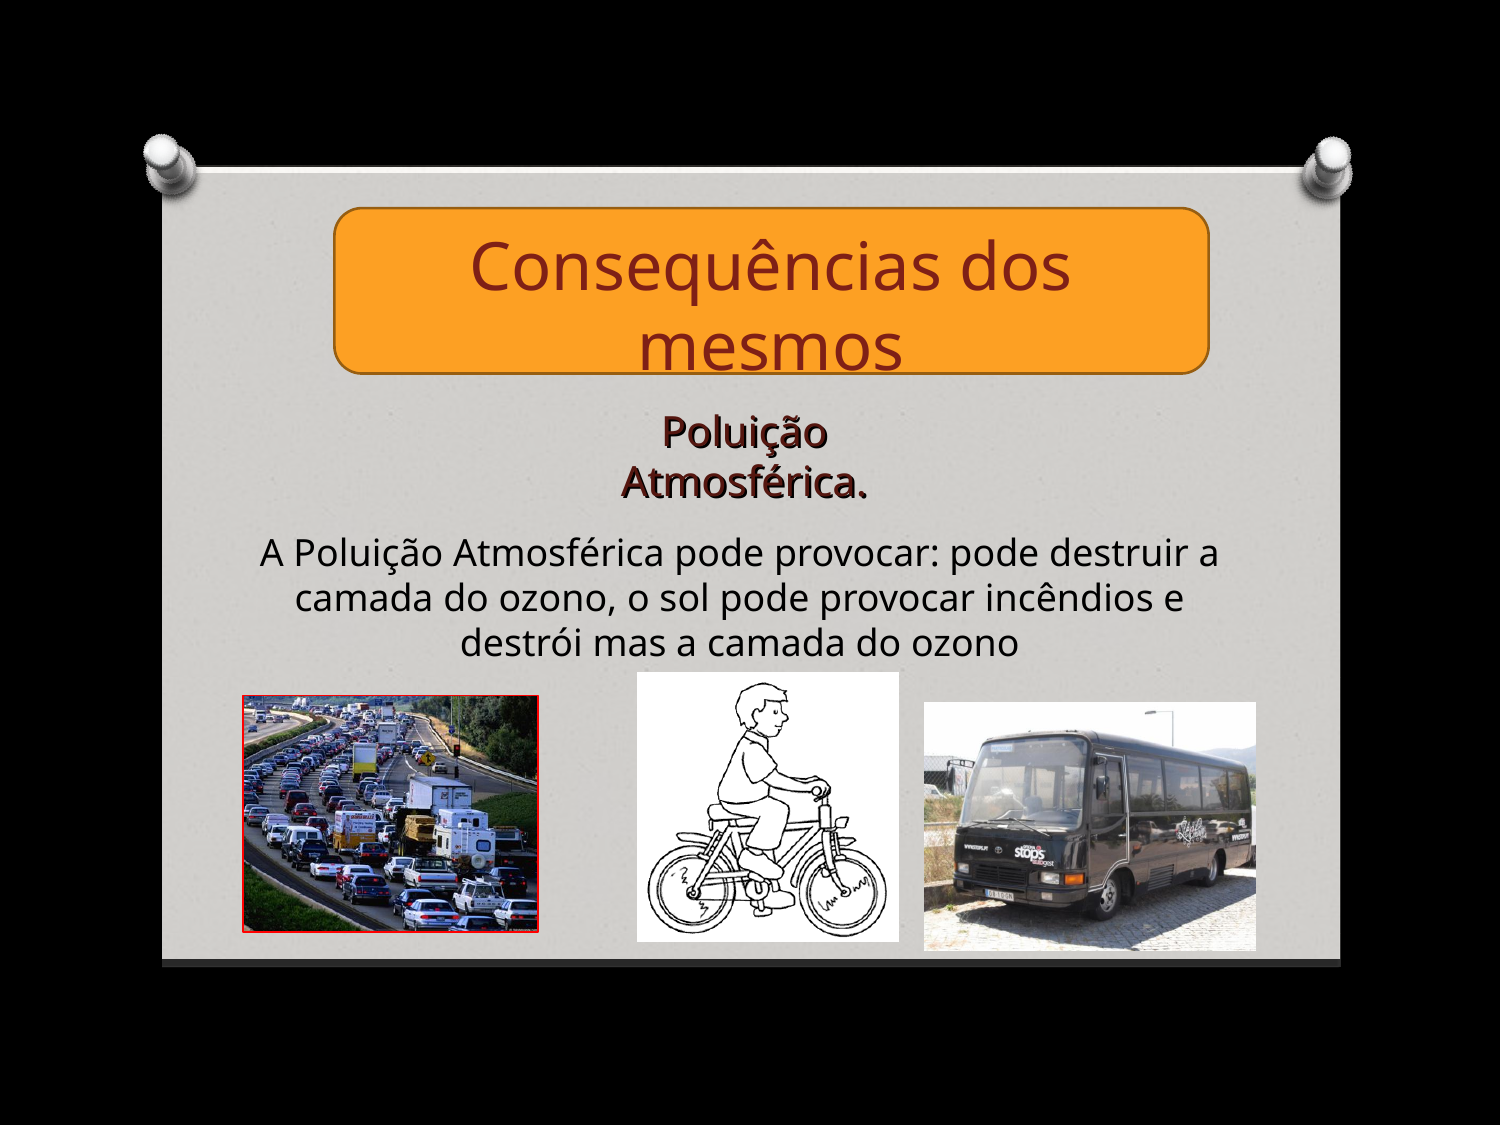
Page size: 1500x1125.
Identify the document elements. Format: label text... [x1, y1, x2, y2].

picture [924, 702, 1256, 951]
text_box Consequências dos mesmos [334, 208, 1209, 374]
picture [637, 672, 899, 942]
picture [243, 696, 538, 932]
text_box A Poluição Atmosférica pode provocar: pode destruir a camada do ozono, o sol pode provocar incêndios e destrói mas a camada do ozono [214, 521, 1266, 673]
text_box Poluição Atmosférica. [572, 397, 916, 514]
